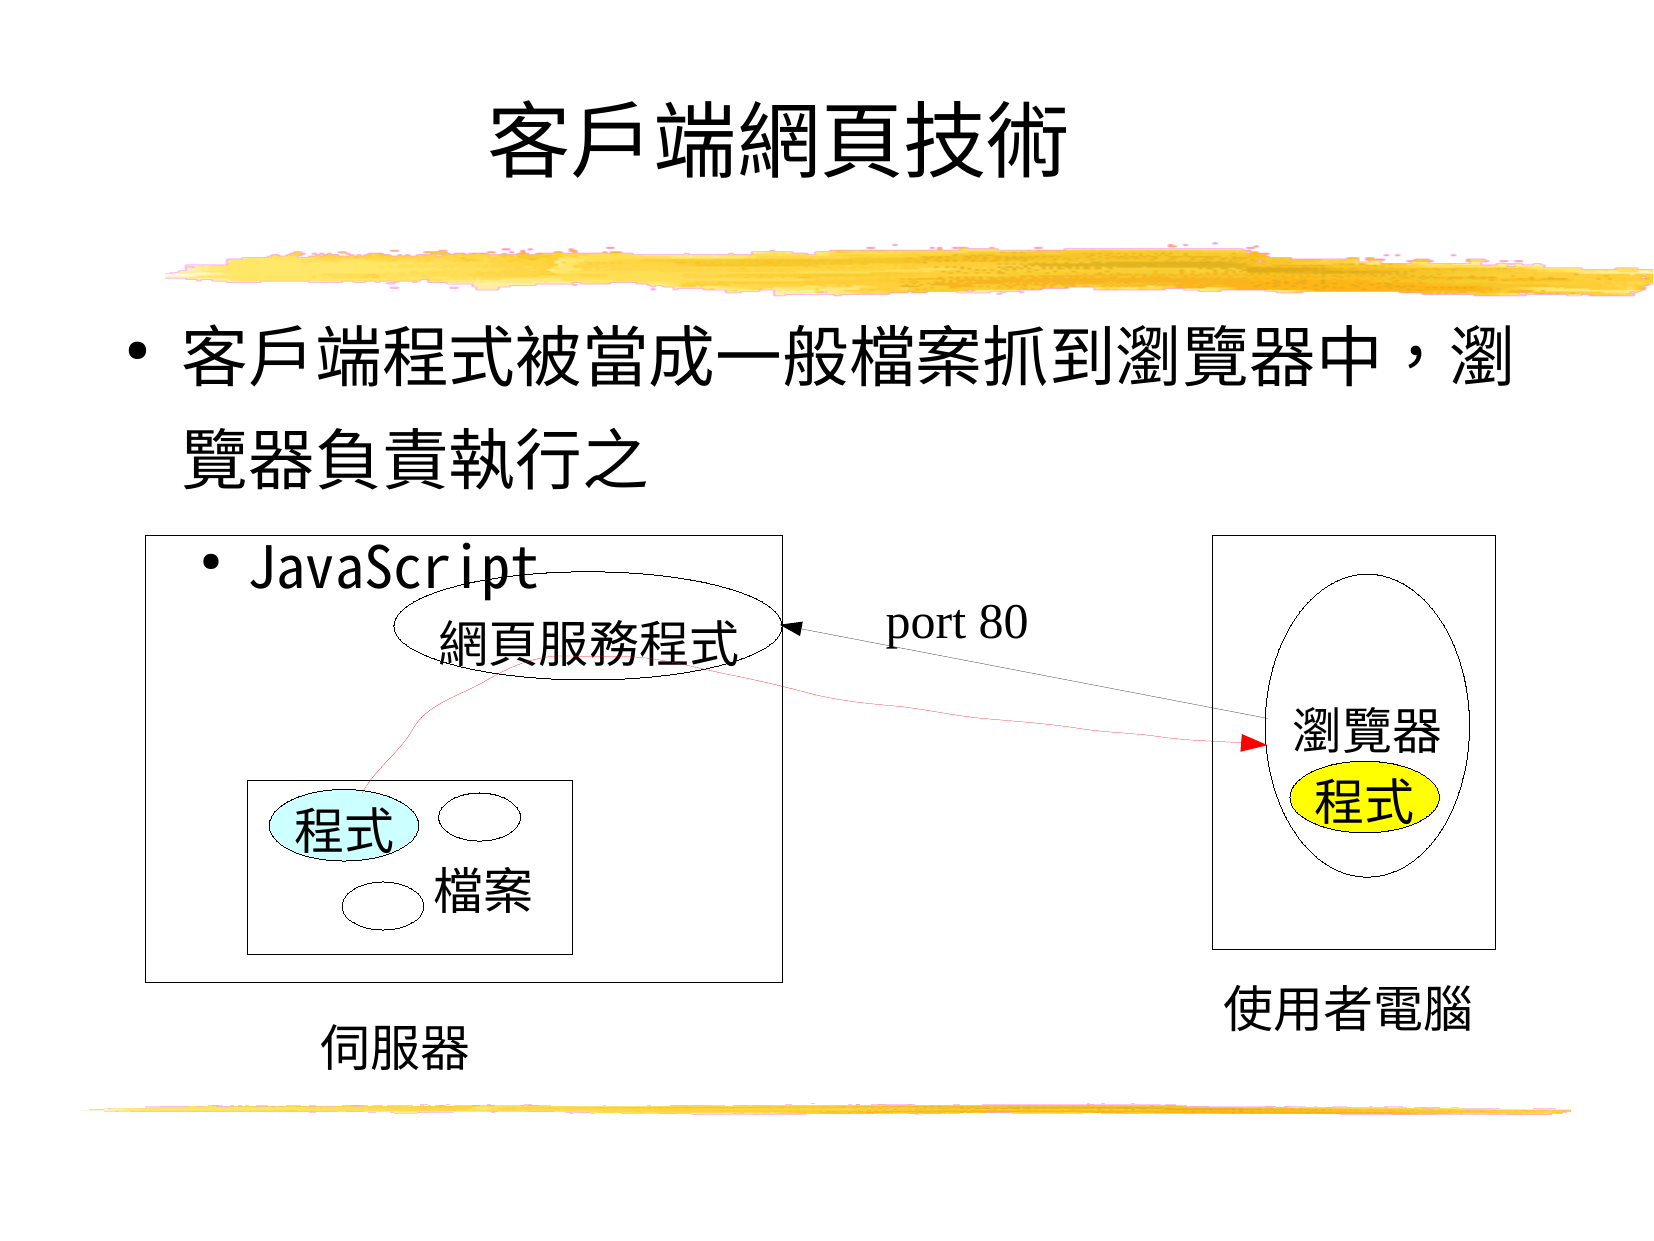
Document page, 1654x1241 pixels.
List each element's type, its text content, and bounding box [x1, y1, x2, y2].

title 客戶端網頁技術 [76, 28, 1482, 235]
text_box 程式 [1289, 761, 1440, 833]
text_box 瀏覽器 [1265, 574, 1470, 878]
text_box 檔案 [433, 847, 534, 901]
text_box port 80 [885, 590, 1029, 646]
picture [165, 237, 1654, 308]
text_box 網頁服務程式 [438, 600, 740, 653]
text_box 使用者電腦 [1223, 965, 1474, 1018]
text_box 程式 [269, 789, 419, 862]
list 客戶端程式被當成一般檔案抓到瀏覽器中，瀏覽器負責執行之 JavaScript [125, 298, 1532, 520]
picture [82, 1102, 1571, 1117]
text_box 伺服器 [320, 1003, 471, 1057]
